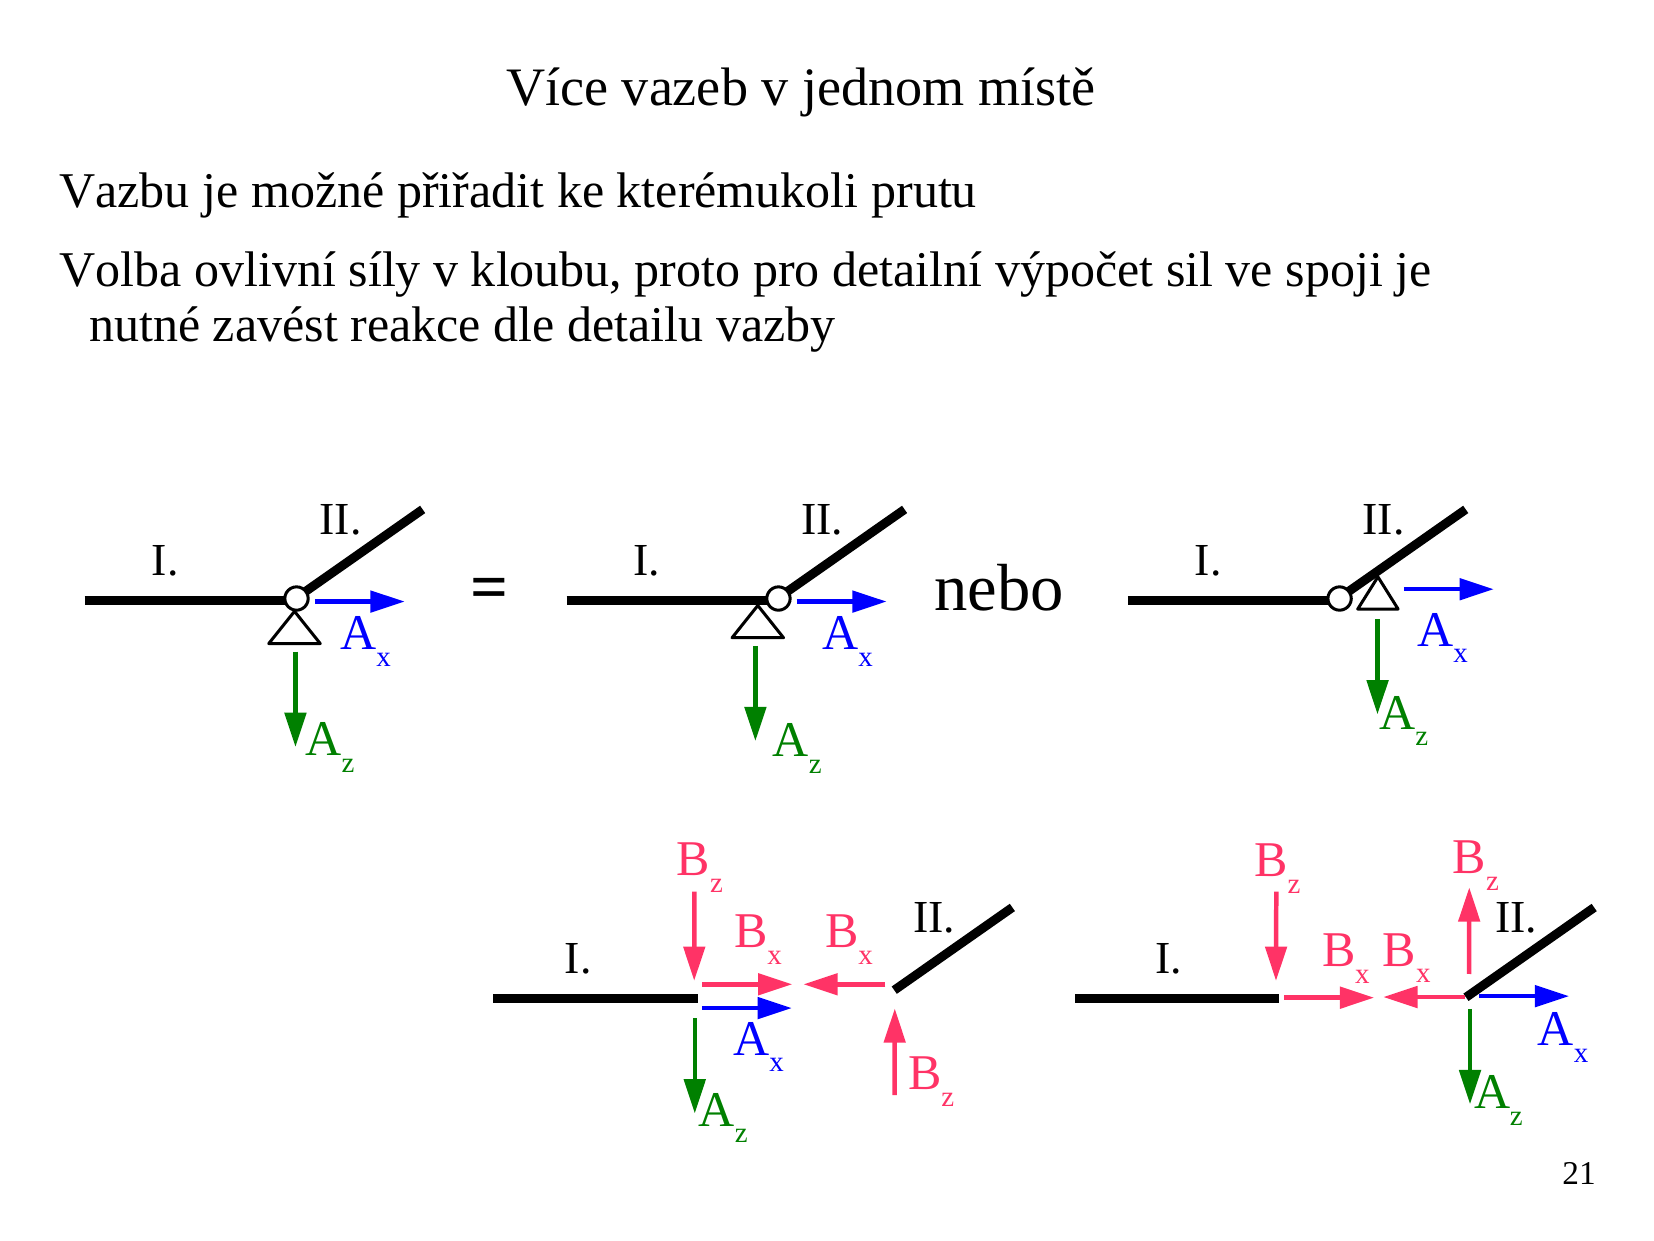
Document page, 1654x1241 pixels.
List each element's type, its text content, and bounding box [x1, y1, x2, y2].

text_box Ax [1537, 1000, 1619, 1072]
text_box Ax [340, 605, 422, 677]
text_box I. [1180, 527, 1264, 599]
text_box I. [550, 925, 634, 997]
text_box [766, 586, 791, 611]
text_box = [455, 543, 549, 646]
text_box Bz [1452, 829, 1534, 901]
text_box Ax [1417, 601, 1499, 673]
text_box Ax [733, 1010, 815, 1082]
text_box Ax [822, 605, 904, 677]
text_box II. [898, 884, 983, 955]
text_box Az [305, 711, 387, 783]
text_box Az [772, 712, 854, 784]
text_box Az [698, 1081, 780, 1153]
text_box [284, 586, 309, 611]
text_box Bz [1254, 831, 1336, 903]
text_box II. [1347, 486, 1432, 557]
text_box nebo [919, 543, 1107, 640]
text_box Az [1474, 1063, 1556, 1135]
text_box Bz [908, 1045, 990, 1117]
text_box Bz [676, 831, 758, 903]
title Více vazeb v jednom místě [57, 0, 1546, 191]
list Vazbu je možné přiřadit ke kterémukoli prutu Volba ovlivní síly v kloubu, proto pro detailní výpočet sil ve spoji je nutné zavést reakce dle detailu vazby [59, 163, 1548, 982]
text_box II. [1480, 884, 1565, 956]
text_box I. [137, 527, 221, 599]
text_box Bx [825, 903, 907, 975]
text_box II. [786, 486, 871, 557]
text_box [1327, 586, 1352, 611]
text_box Bx [1322, 921, 1382, 993]
text_box Bx [1382, 921, 1464, 993]
text_box I. [1140, 925, 1225, 997]
text_box I. [619, 527, 703, 599]
text_box Az [1379, 684, 1461, 756]
text_box Bx [734, 903, 816, 975]
text_box II. [304, 486, 389, 557]
